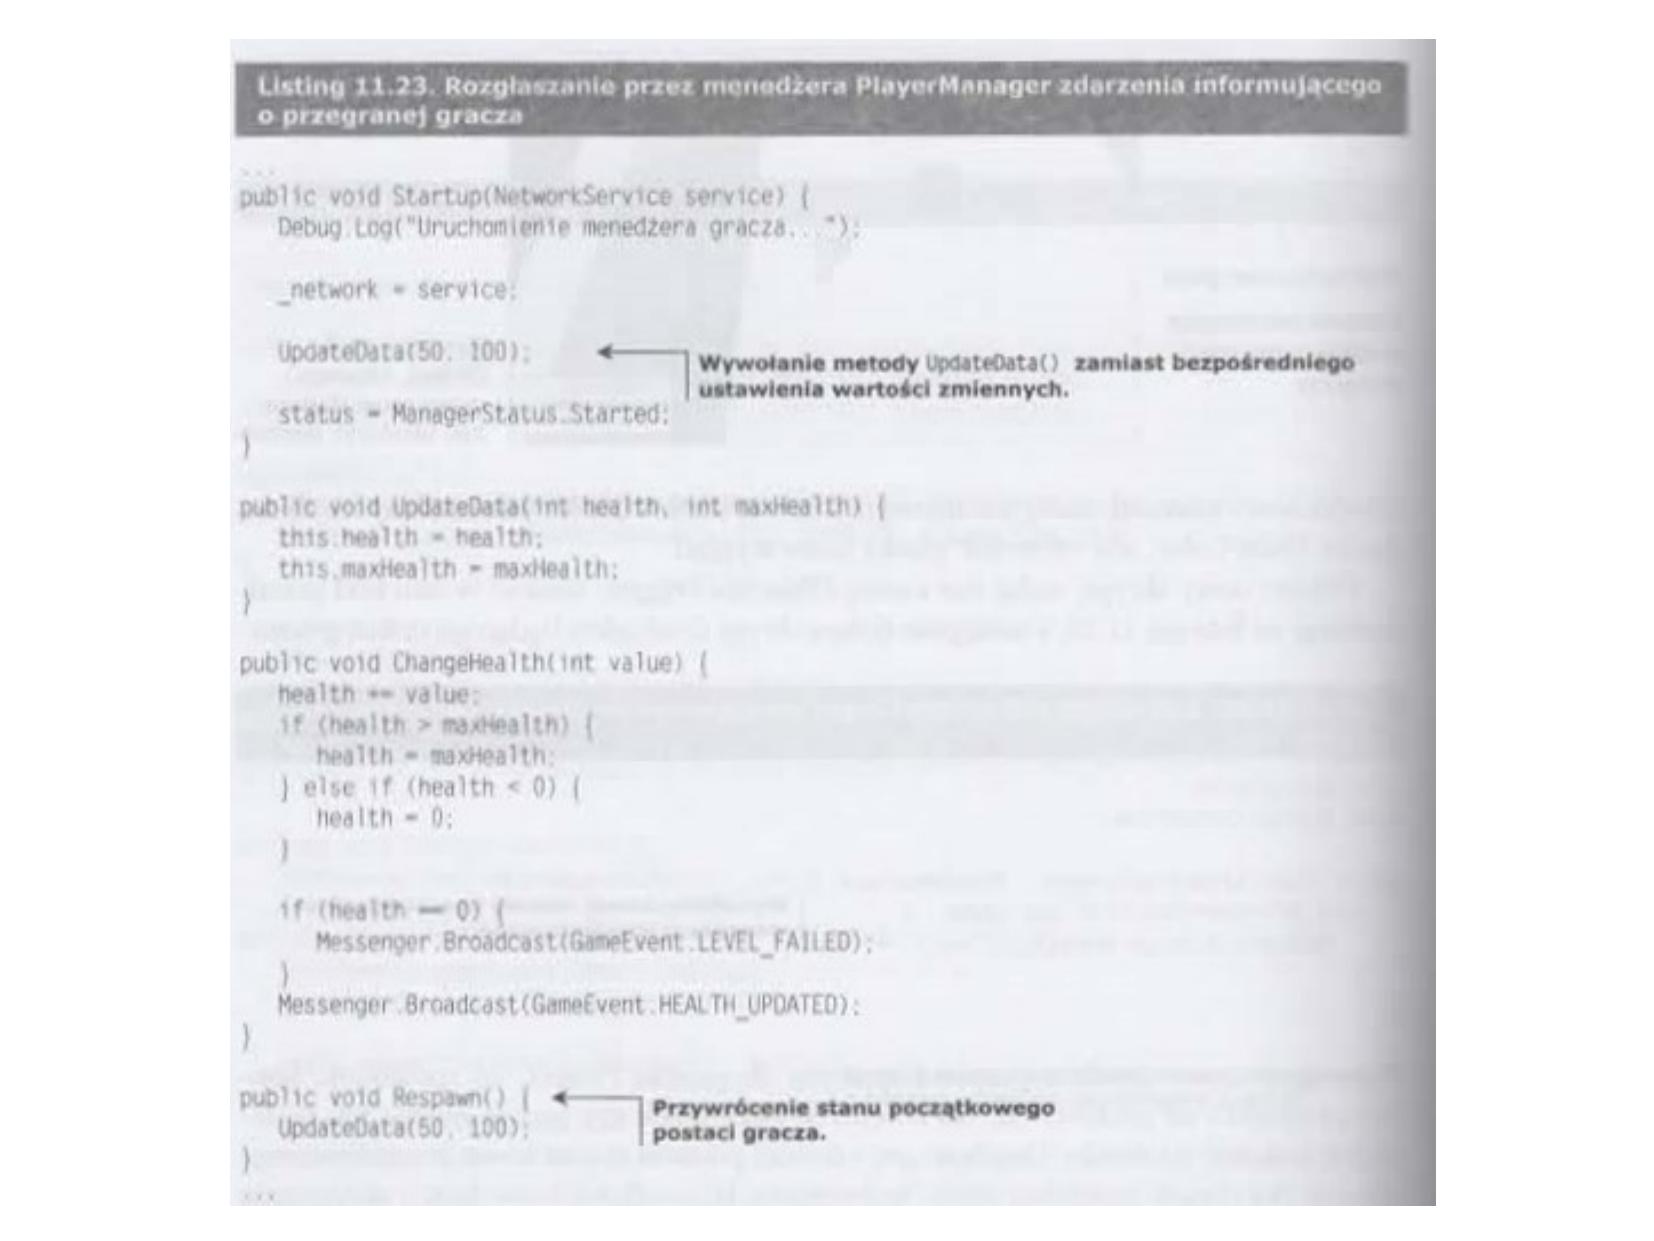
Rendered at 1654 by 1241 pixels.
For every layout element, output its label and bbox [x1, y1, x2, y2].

picture [230, 39, 1436, 1206]
